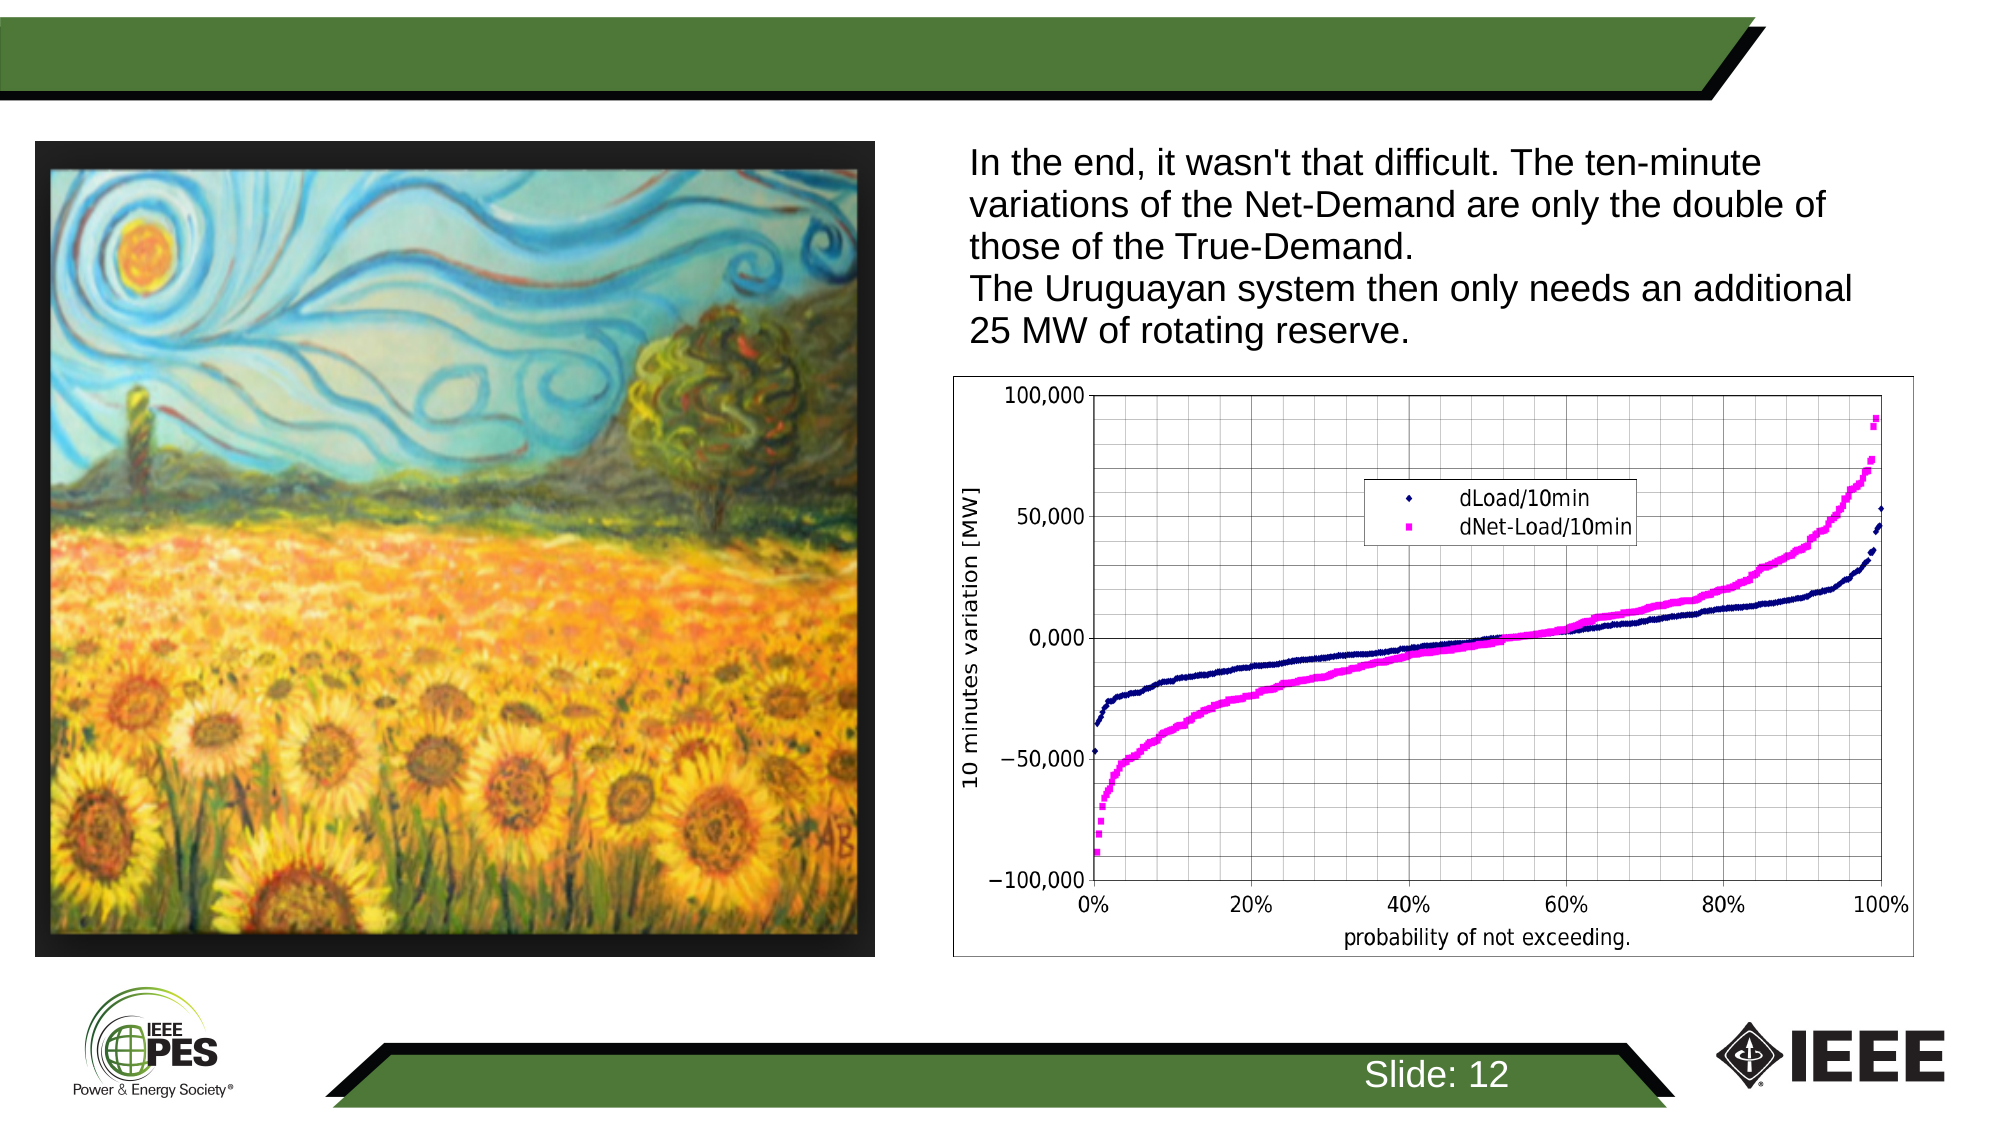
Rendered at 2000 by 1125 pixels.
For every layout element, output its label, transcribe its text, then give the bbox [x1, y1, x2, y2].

picture [0, 0, 2000, 1125]
text_box In the end, it wasn't that difficult. The ten-minute variations of the Net-Demand are only the double of those of the True-Demand. The Uruguayan system then only needs an additional 25 MW of rotating reserve. [954, 134, 1924, 359]
